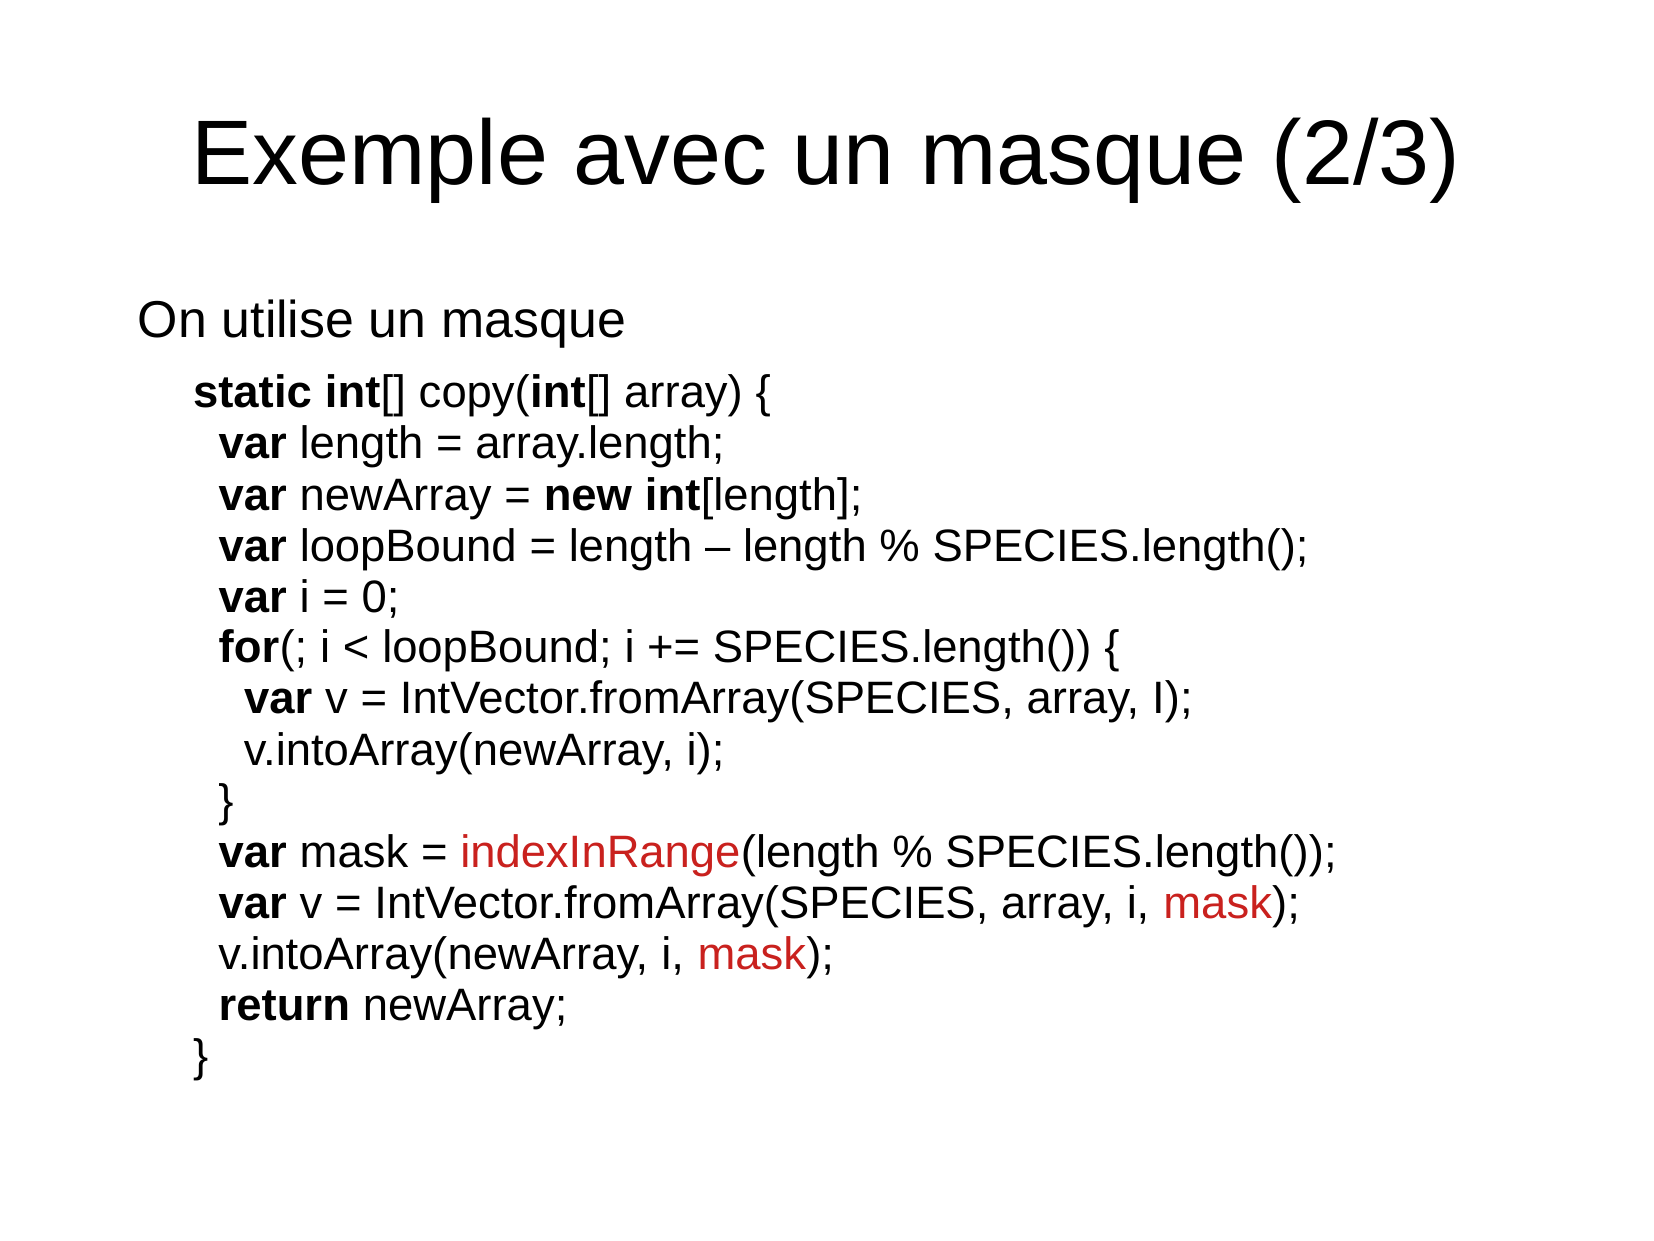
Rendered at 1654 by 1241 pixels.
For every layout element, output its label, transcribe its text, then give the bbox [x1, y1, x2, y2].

title Exemple avec un masque (2/3) [82, 49, 1571, 257]
list On utilise un masque static int[] copy(int[] array) { var length = array.length; var newArray = new int[length]; var loopBound = length – length % SPECIES.length(); var i = 0; for(; i < loopBound; i += SPECIES.length()) { var v = IntVector.fromArray(SPECIES, array, I); v.intoArray(newArray, i); } var mask = indexInRange(length % SPECIES.length()); var v = IntVector.fromArray(SPECIES, array, i, mask); v.intoArray(newArray, i, mask); return newArray; } [82, 290, 1571, 1141]
